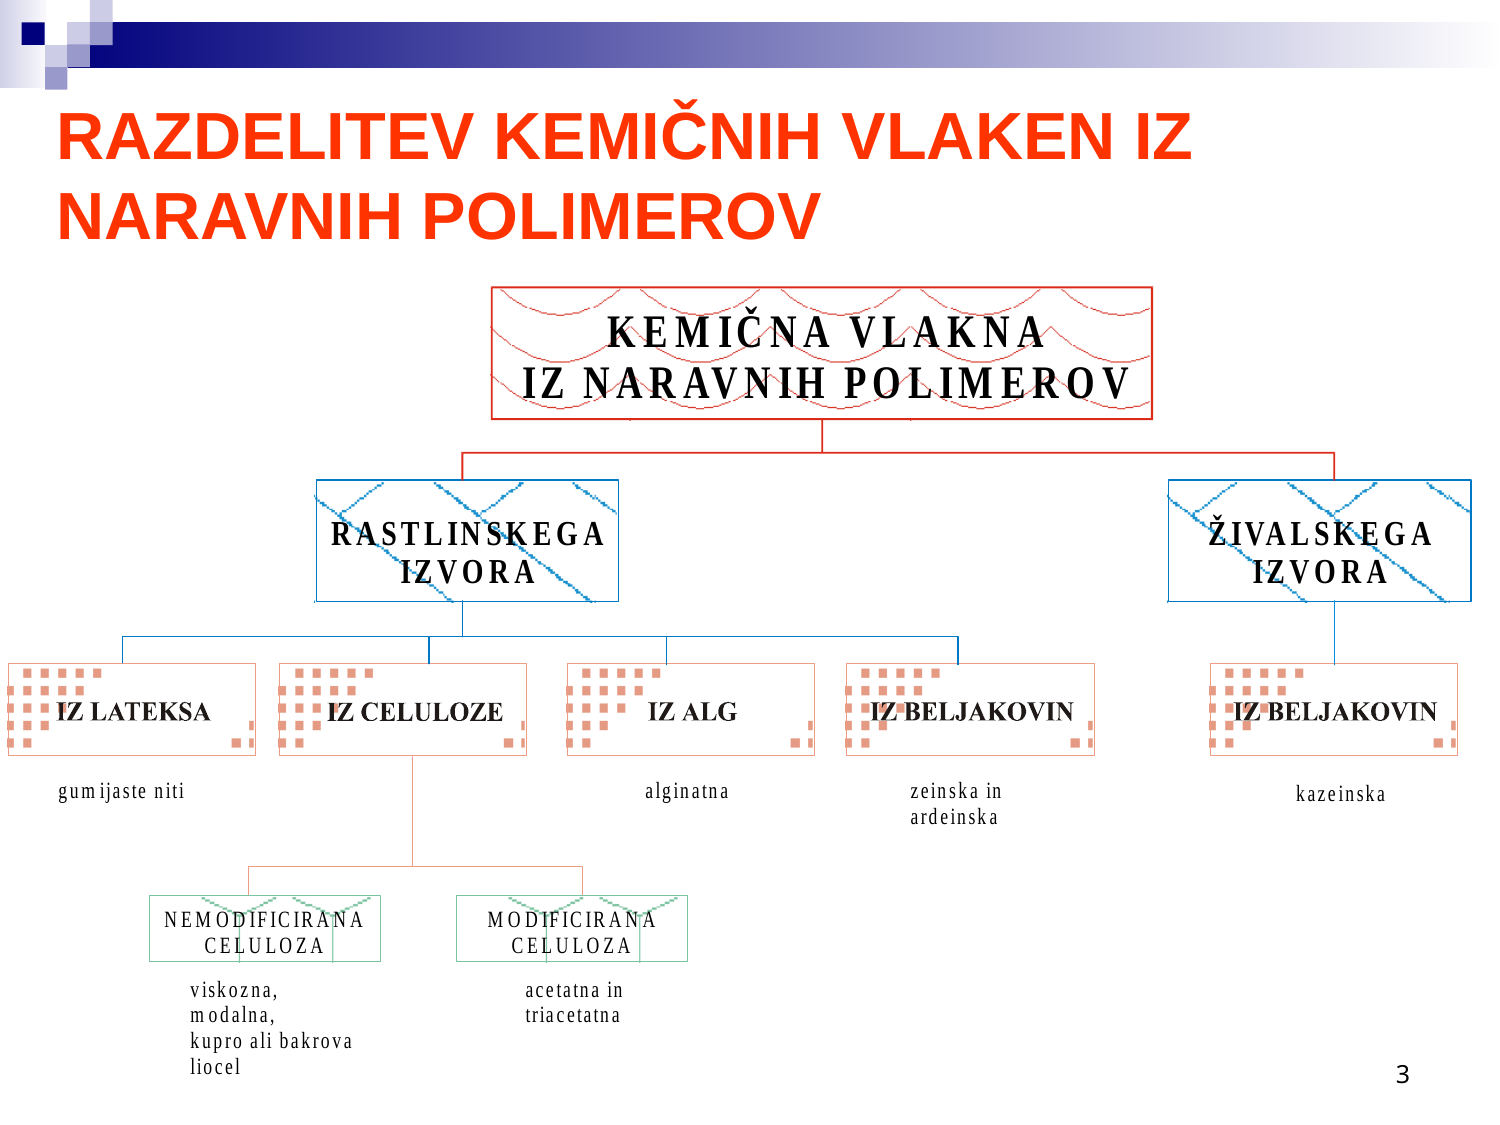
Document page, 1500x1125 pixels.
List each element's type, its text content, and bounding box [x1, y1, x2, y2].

picture [5, 284, 1474, 1077]
title RAZDELITEV KEMIČNIH VLAKEN IZ NARAVNIH POLIMEROV [41, 90, 1500, 256]
slide_number <number> [1074, 1077, 1425, 1100]
